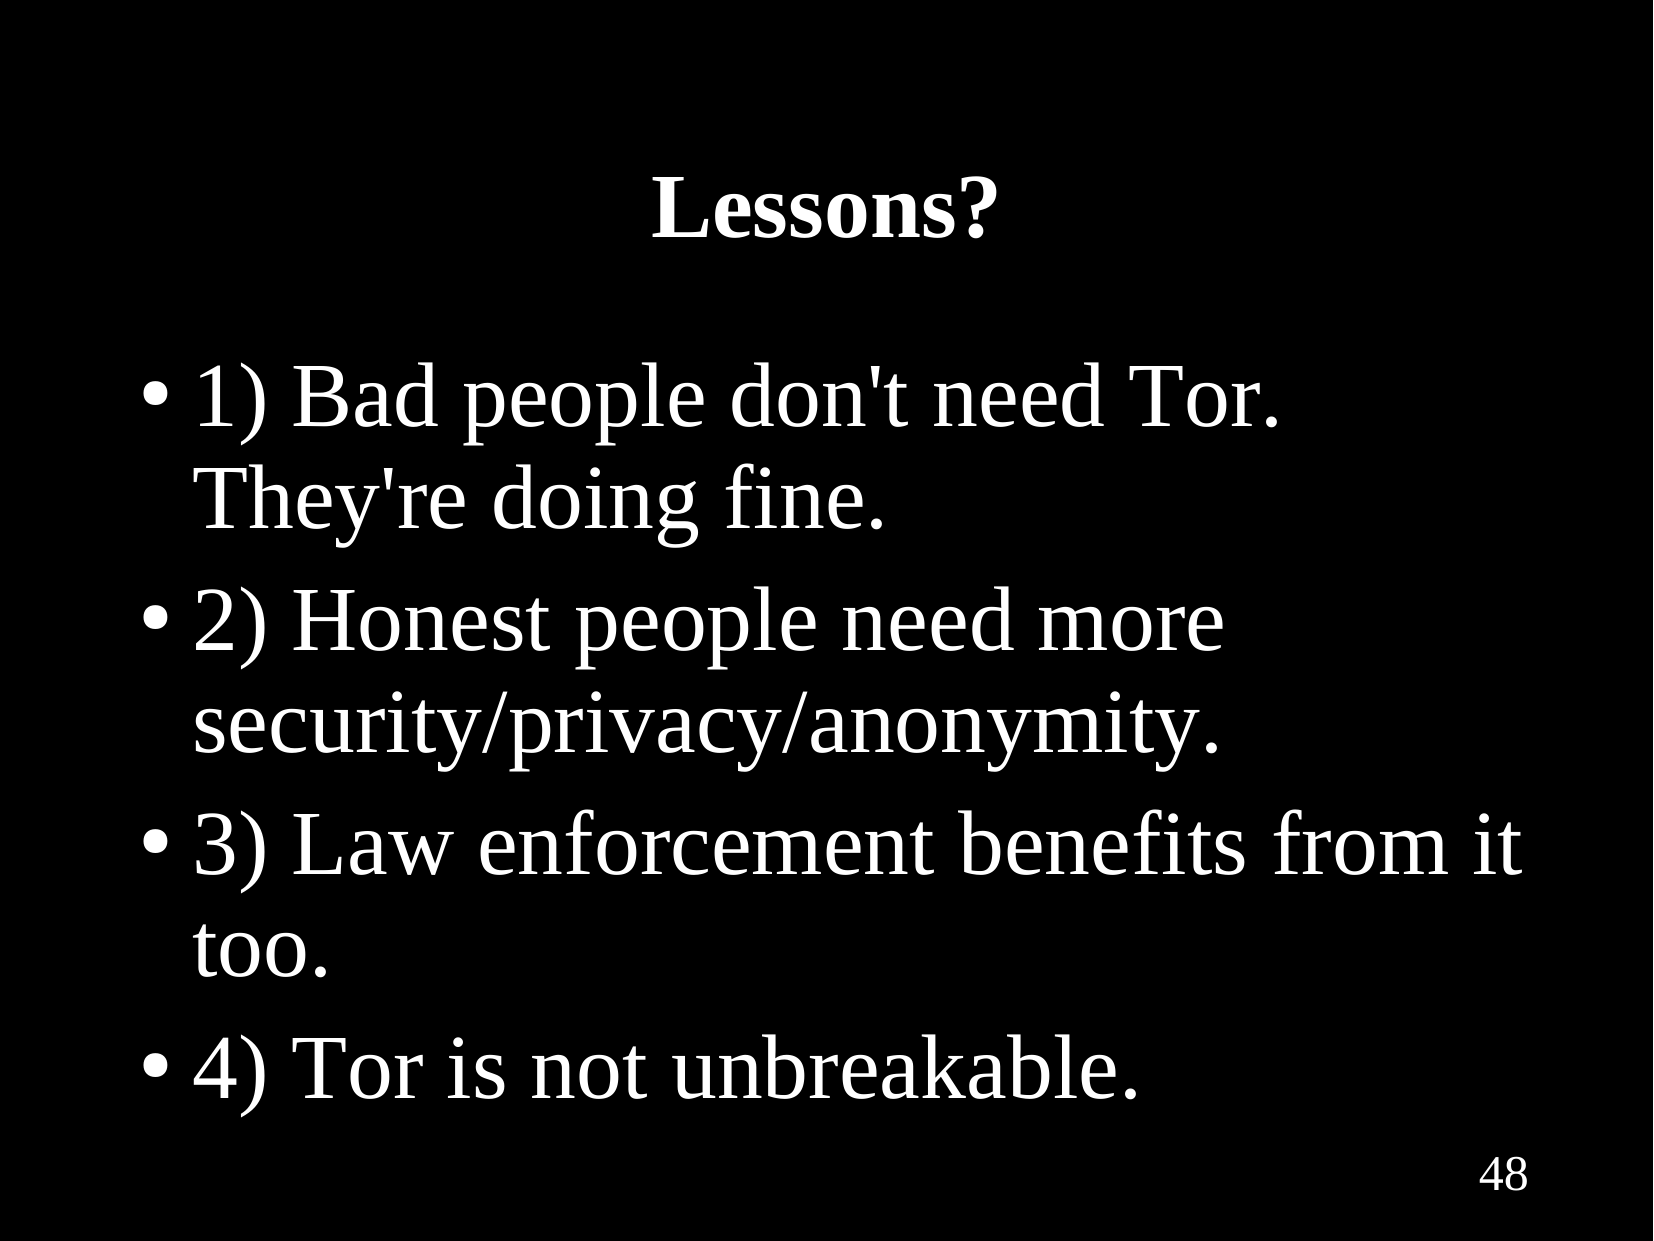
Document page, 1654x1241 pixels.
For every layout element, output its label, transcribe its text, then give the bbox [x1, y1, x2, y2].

list 1) Bad people don't need Tor. They're doing fine. 2) Honest people need more security/privacy/anonymity. 3) Law enforcement benefits from it too. 4) Tor is not unbreakable. [121, 344, 1534, 1127]
title Lessons? [121, 102, 1534, 311]
